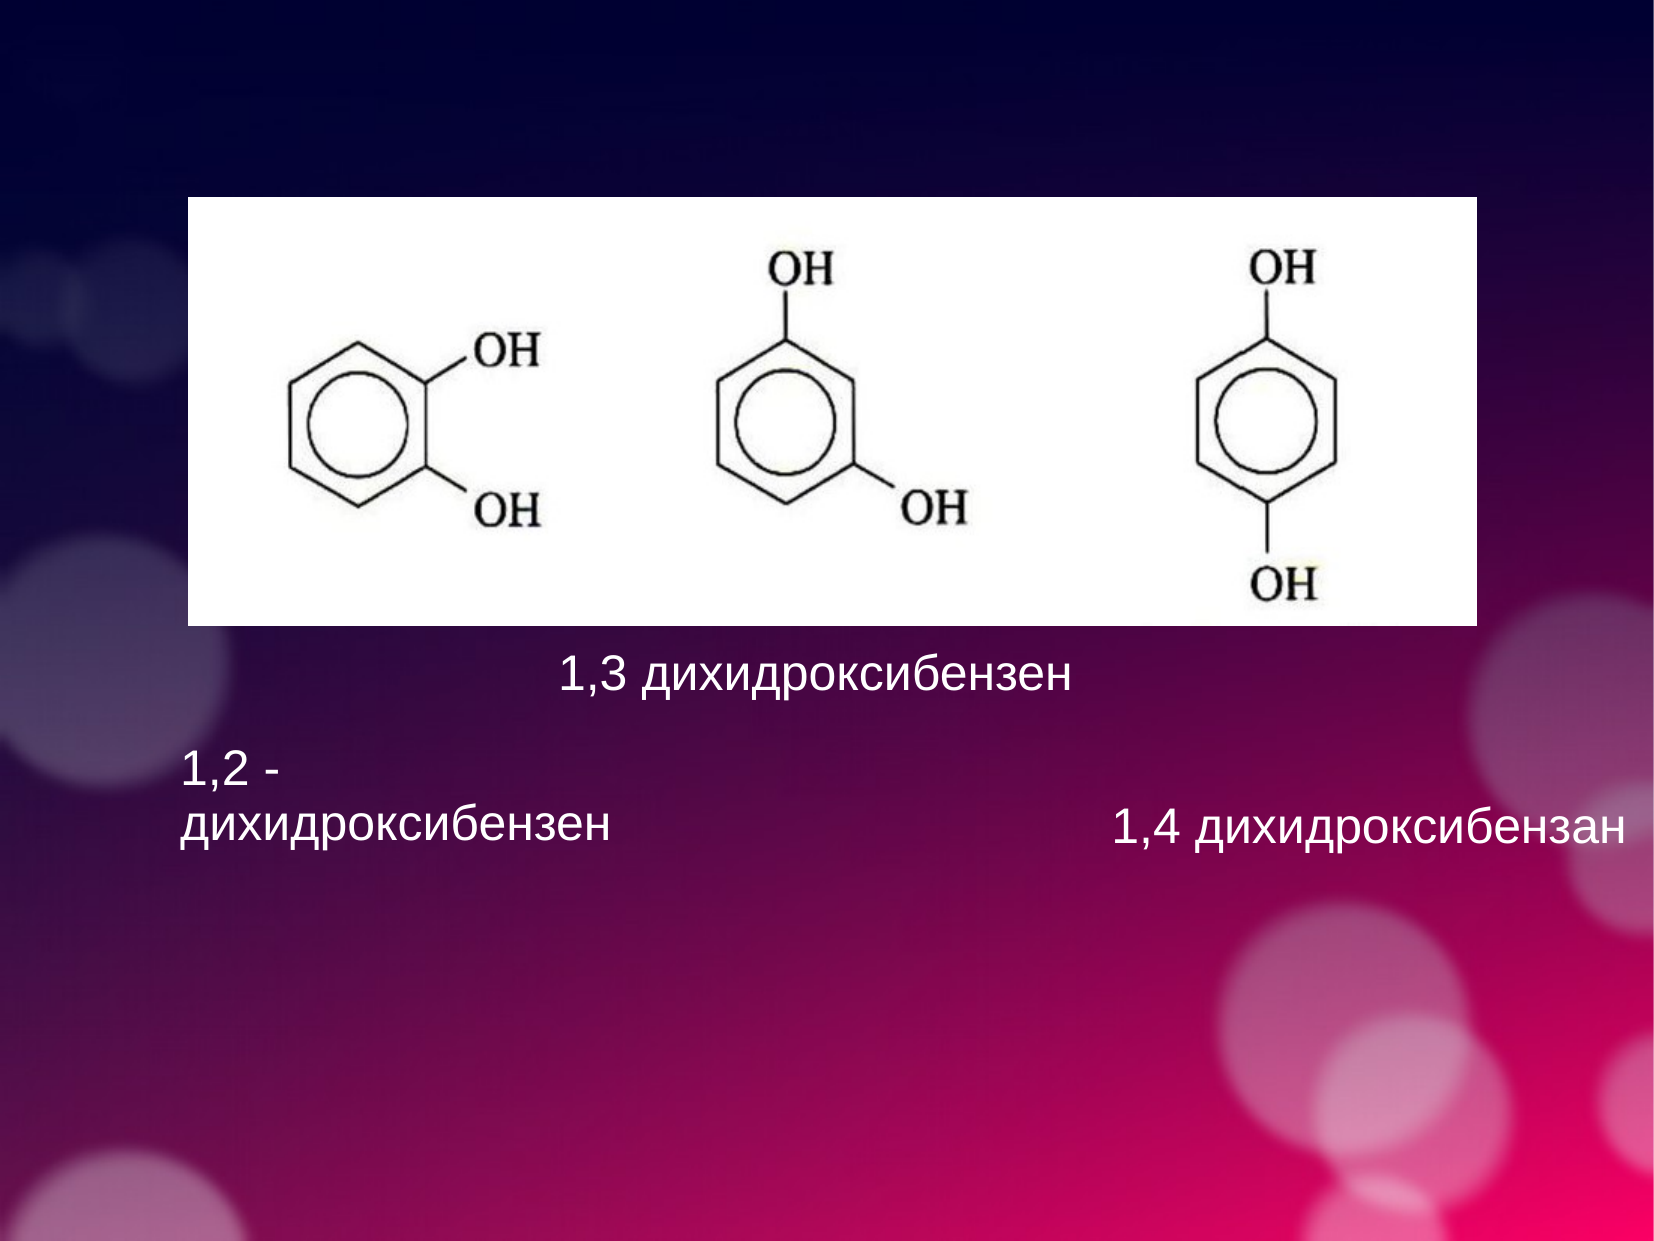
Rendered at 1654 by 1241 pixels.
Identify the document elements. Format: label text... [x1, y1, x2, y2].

text_box 1,2 - дихидроксибензен [165, 732, 638, 872]
picture [0, 0, 1654, 1241]
text_box 1,3 дихидроксибензен [543, 637, 1088, 709]
text_box 1,4 дихидроксибензан [1096, 791, 1642, 862]
